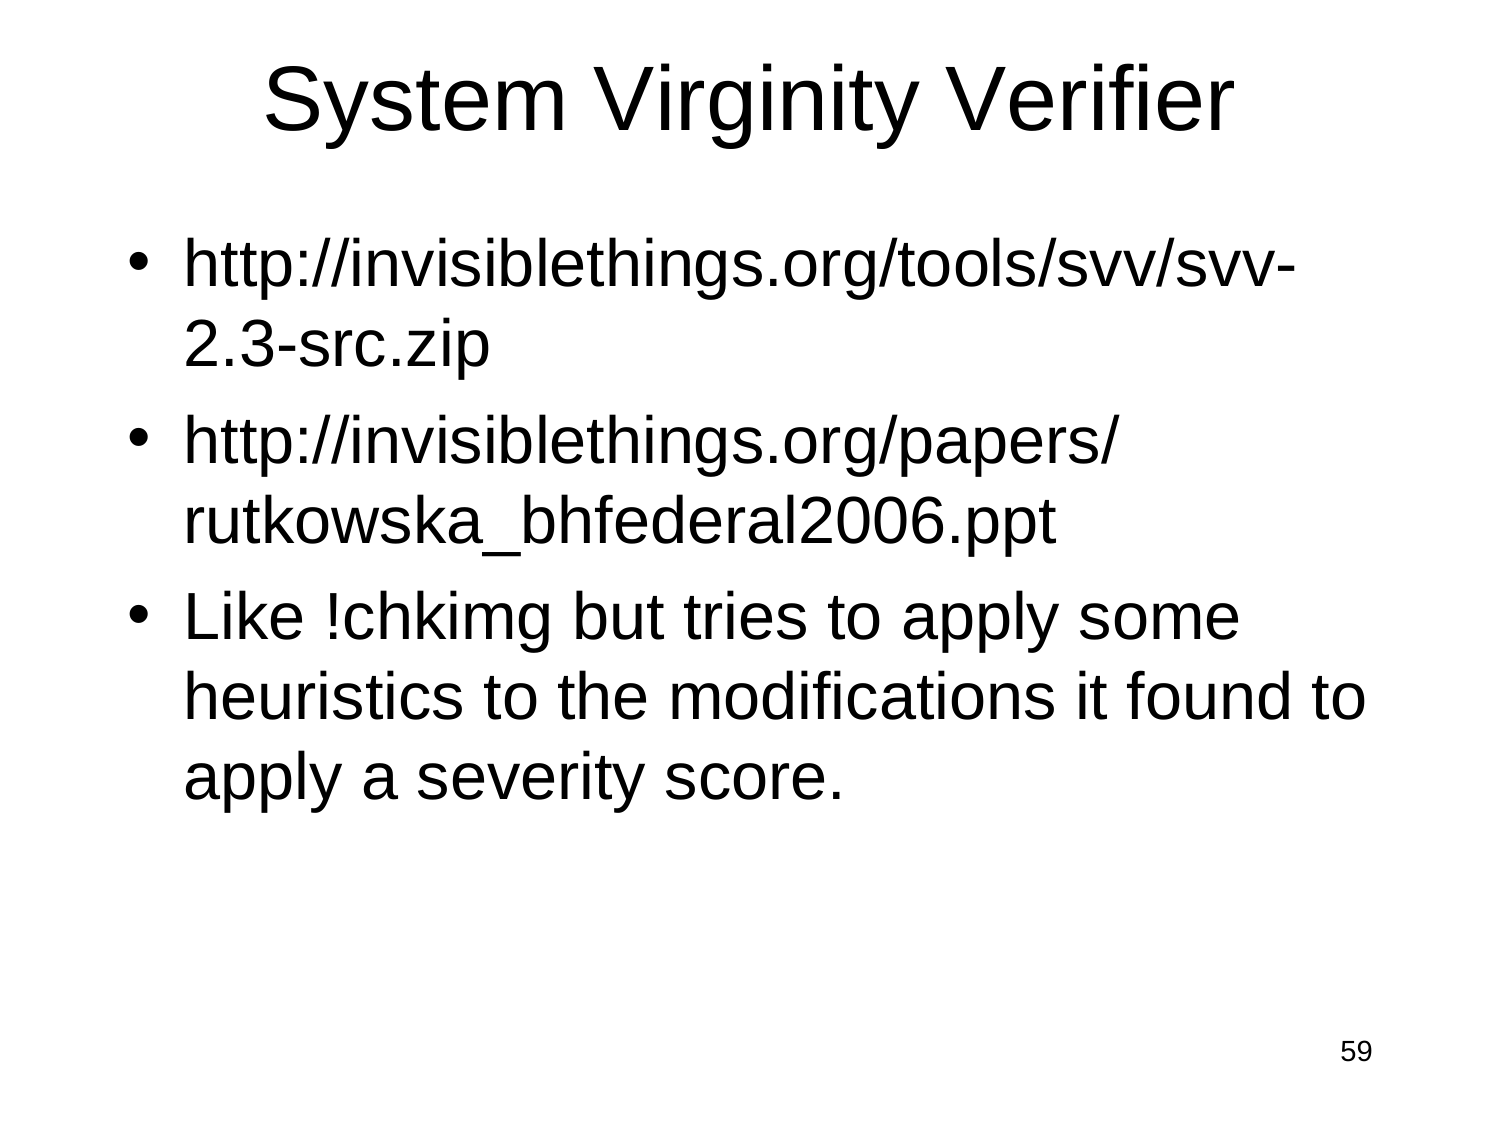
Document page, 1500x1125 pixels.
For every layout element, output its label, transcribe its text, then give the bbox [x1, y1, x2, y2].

list http://invisiblethings.org/tools/svv/svv-2.3-src.zip http://invisiblethings.org/papers/rutkowska_bhfederal2006.ppt Like !chkimg but tries to apply some heuristics to the modifications it found to apply a severity score. [112, 212, 1388, 1000]
title System Virginity Verifier [0, 0, 1500, 188]
text_box <number> [1074, 1025, 1388, 1101]
